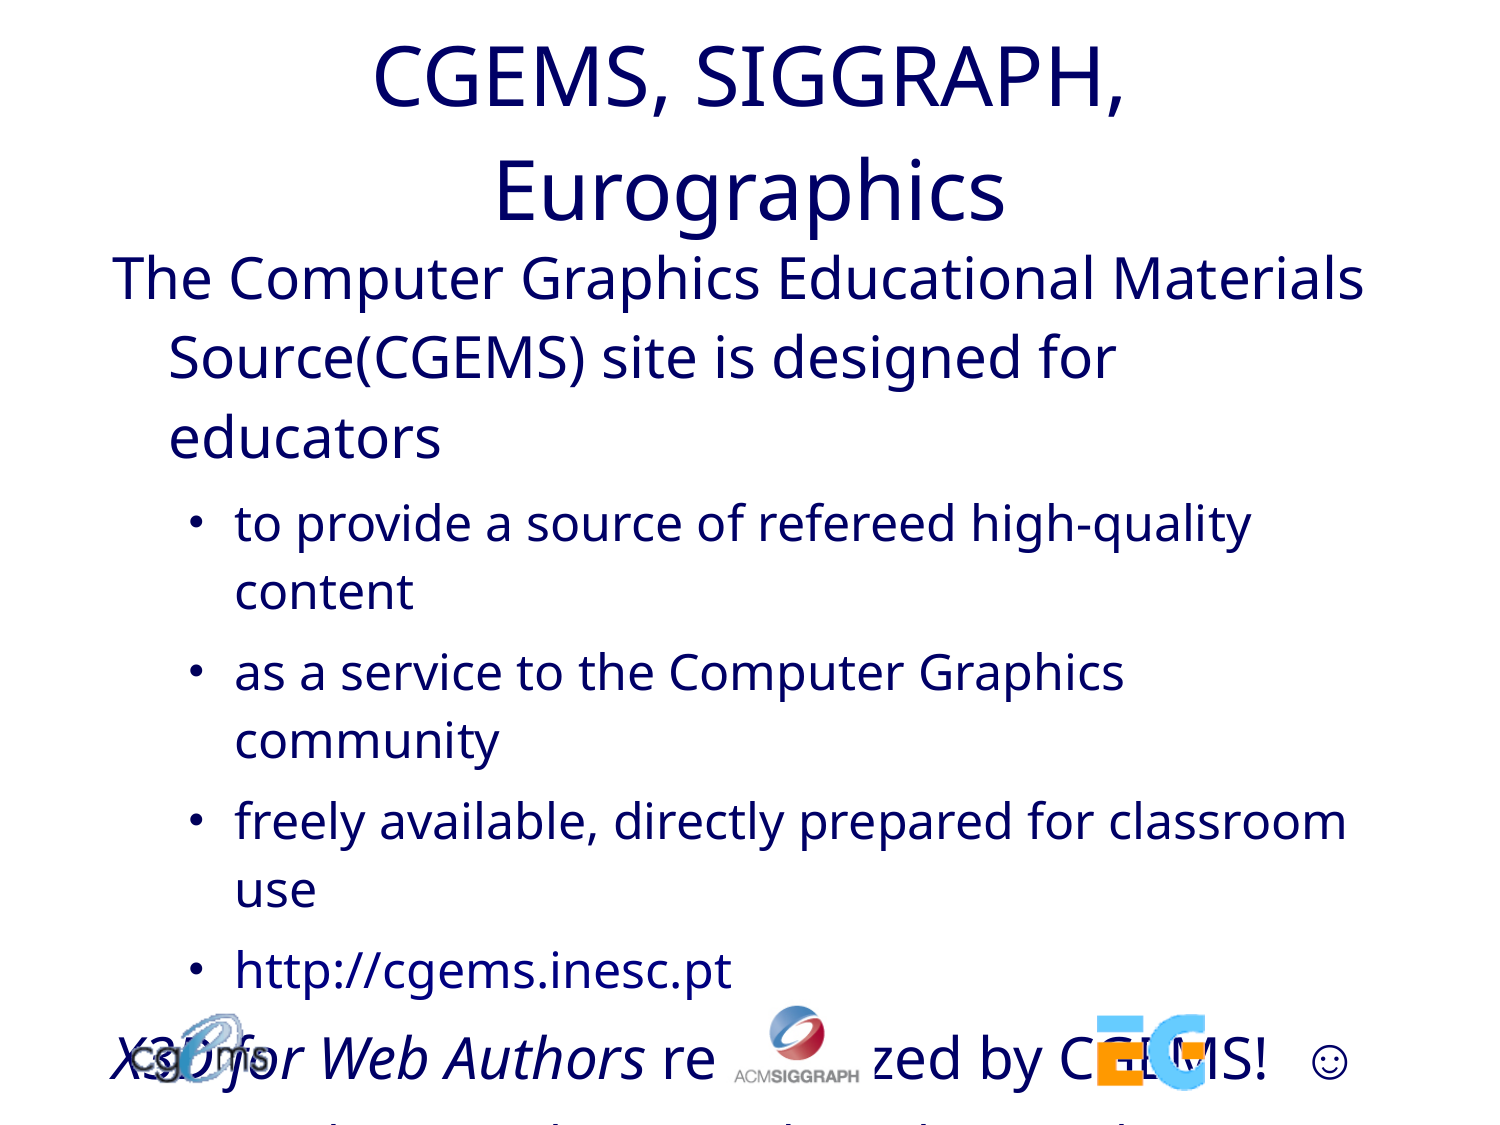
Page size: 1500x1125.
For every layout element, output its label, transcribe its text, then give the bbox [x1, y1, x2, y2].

list The Computer Graphics Educational Materials Source(CGEMS) site is designed for educators to provide a source of refereed high-quality content as a service to the Computer Graphics community freely available, directly prepared for classroom use http://cgems.inesc.pt X3D for Web Authors recognized by CGEMS! ☺ Book materials: X3D-Edit tool, examples, slidesets Received jury award for Best Submission 2008 CGEMS supported by SIGGRAPH, Eurographics [112, 237, 1388, 1000]
title CGEMS, SIGGRAPH, Eurographics [112, 37, 1388, 225]
picture [718, 989, 875, 1101]
picture [1097, 1014, 1205, 1092]
picture [122, 1006, 283, 1088]
